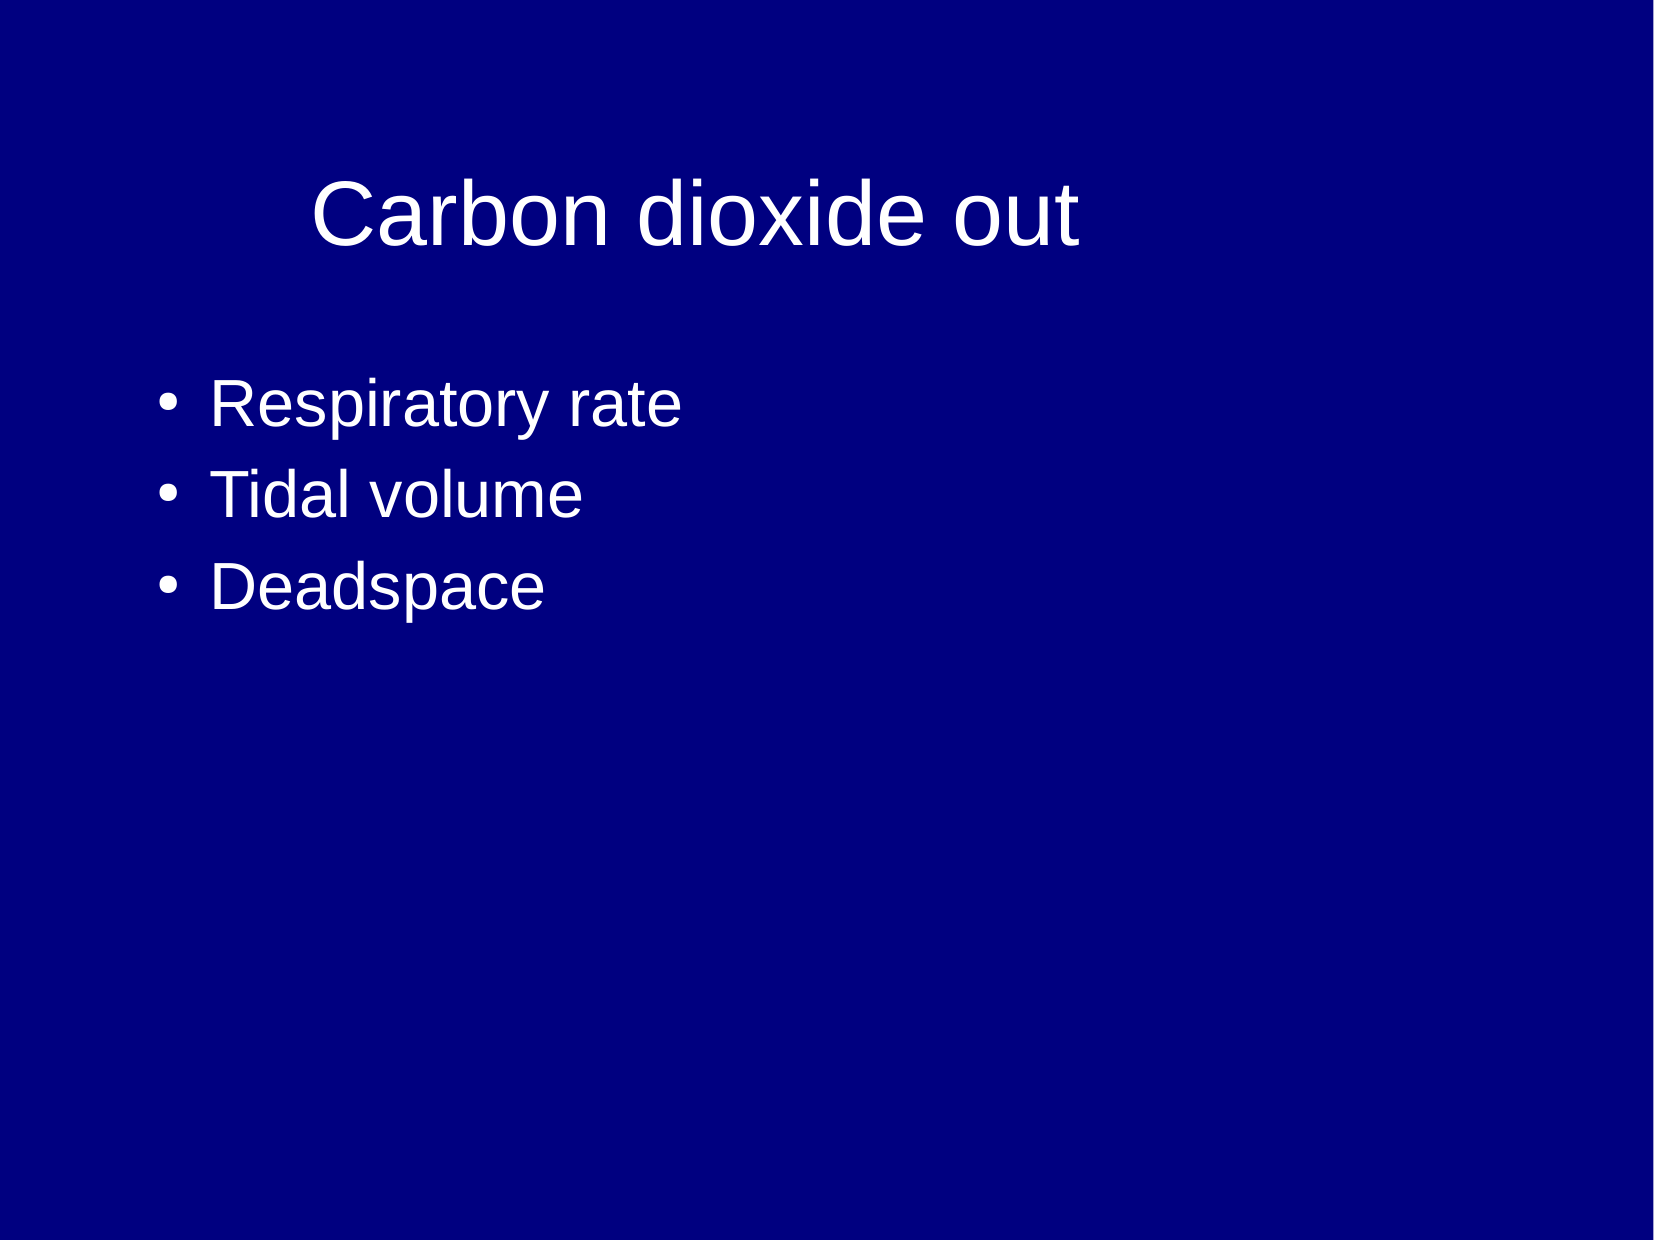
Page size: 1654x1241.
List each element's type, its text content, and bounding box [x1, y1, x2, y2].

list Respiratory rate Tidal volume Deadspace [124, 358, 1530, 1103]
title Carbon dioxide out [124, 110, 1268, 317]
